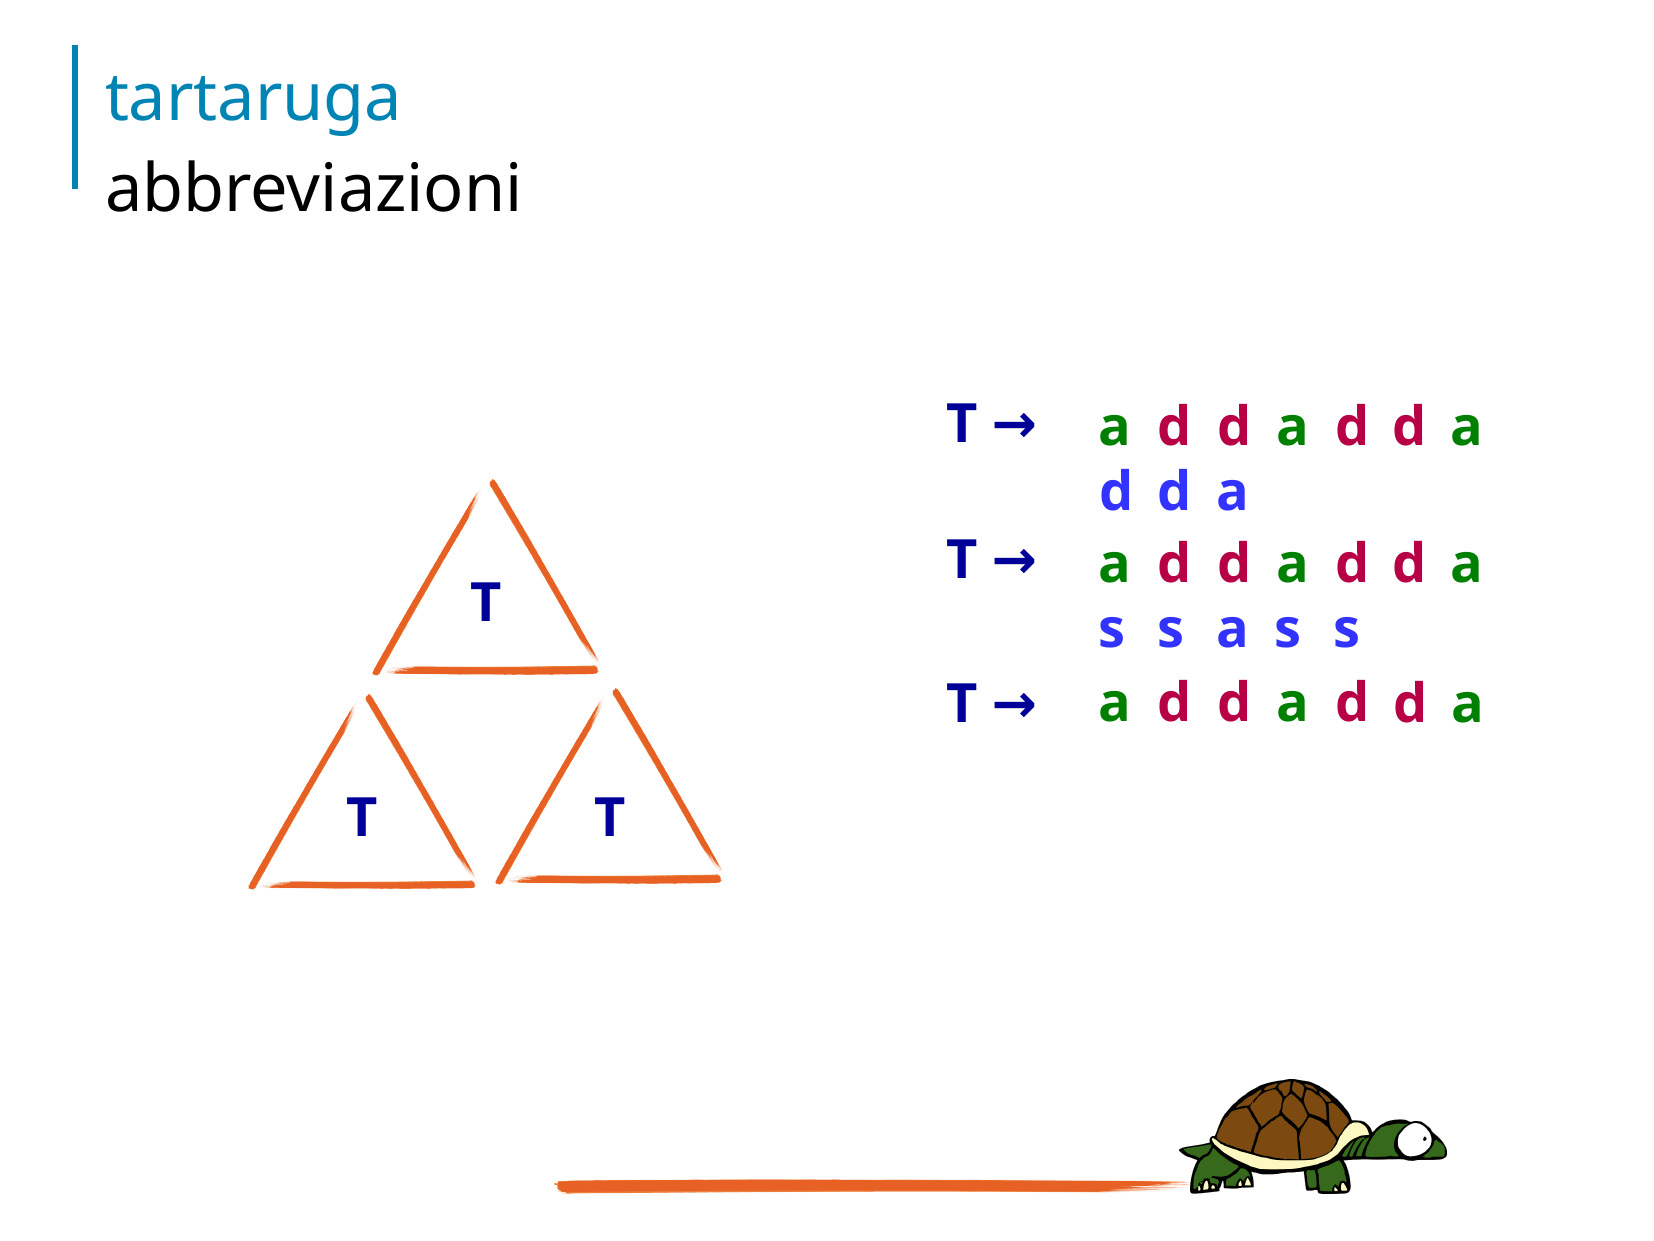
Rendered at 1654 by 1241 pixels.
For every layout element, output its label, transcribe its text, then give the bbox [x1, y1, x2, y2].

text_box d [1202, 537, 1261, 609]
text_box d [1377, 384, 1454, 473]
text_box T [455, 559, 542, 648]
text_box d [1378, 660, 1455, 749]
text_box d [1142, 472, 1201, 537]
text_box d [1143, 674, 1202, 749]
text_box d [1142, 383, 1202, 472]
text_box d [1202, 674, 1261, 749]
text_box T → [931, 517, 1094, 606]
text_box a [1454, 521, 1512, 609]
text_box a [1261, 674, 1321, 749]
text_box d [1084, 472, 1142, 537]
text_box d [1320, 383, 1397, 472]
text_box T [332, 774, 418, 863]
text_box T → [931, 380, 1094, 469]
picture [246, 692, 481, 892]
text_box a [1454, 384, 1512, 473]
picture [370, 477, 605, 678]
text_box a [1094, 674, 1143, 749]
text_box s [1084, 609, 1142, 674]
text_box s [1260, 609, 1318, 674]
text_box T → [931, 660, 1094, 749]
picture [553, 1079, 1447, 1194]
text_box a [1083, 537, 1142, 609]
text_box a [1201, 609, 1260, 674]
text_box s [1318, 609, 1392, 674]
text_box d [1142, 537, 1202, 609]
text_box a [1261, 383, 1320, 472]
text_box d [1321, 674, 1378, 749]
title tartaruga abbreviazioni [105, 49, 1571, 200]
text_box a [1083, 383, 1142, 472]
text_box d [1202, 383, 1261, 472]
text_box a [1201, 472, 1278, 537]
text_box d [1320, 520, 1397, 609]
text_box d [1377, 521, 1454, 609]
text_box a [1261, 520, 1320, 609]
text_box T [579, 774, 666, 863]
text_box a [1455, 660, 1513, 749]
text_box s [1142, 609, 1201, 674]
picture [493, 687, 728, 887]
